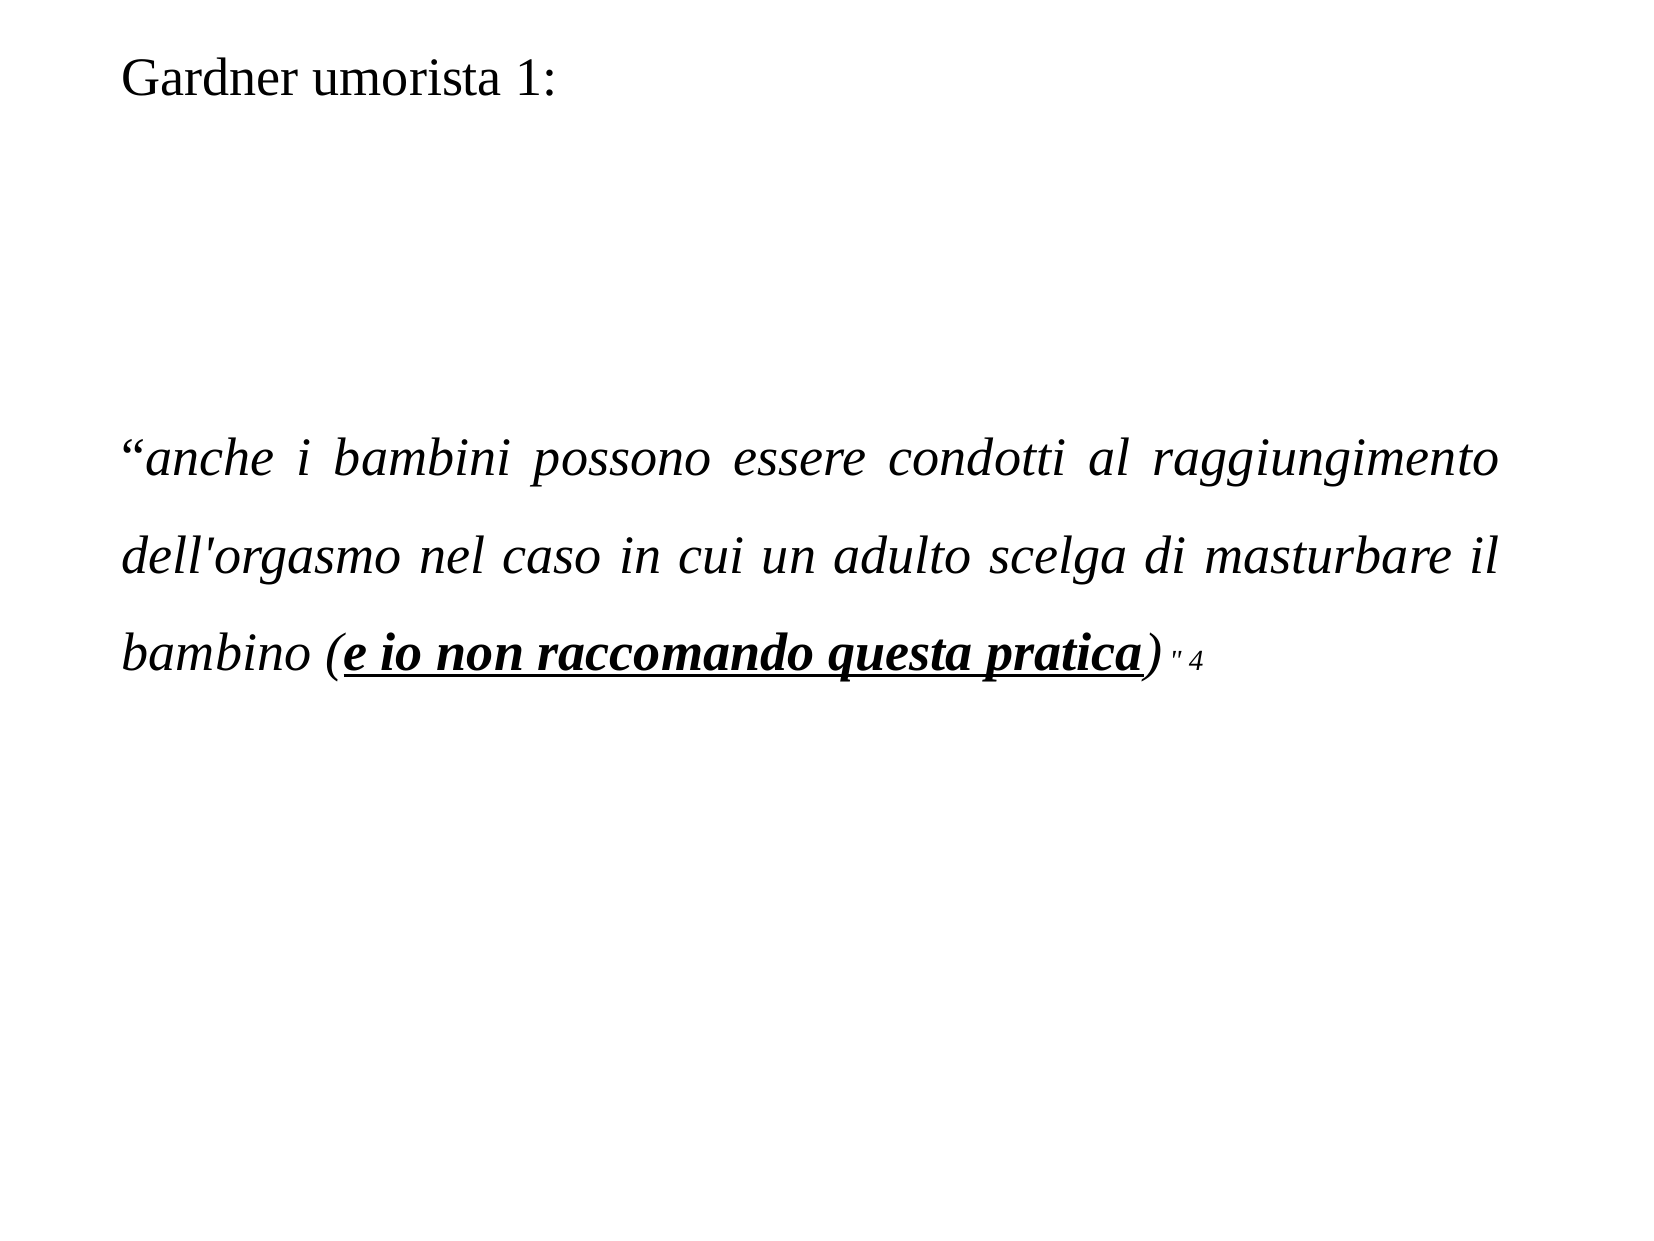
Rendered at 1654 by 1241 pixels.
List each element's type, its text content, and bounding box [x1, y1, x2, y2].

subtitle Gardner umorista 1: “anche i bambini possono essere condotti al raggiungimento dell'orgasmo nel caso in cui un adulto scelga di masturbare il bambino (e io non raccomando questa pratica) " 4 4. R. Gardner, L'isteria collettiva dell'abuso sessuale, op. cit., pag. 45 - concetto che ribadirà più volte, nella stessa pubblicazione lo rileggiamo a pag. 84 ... sebbene la capacità orgasmica sia presente già alla nascita. [121, 8, 1534, 1170]
